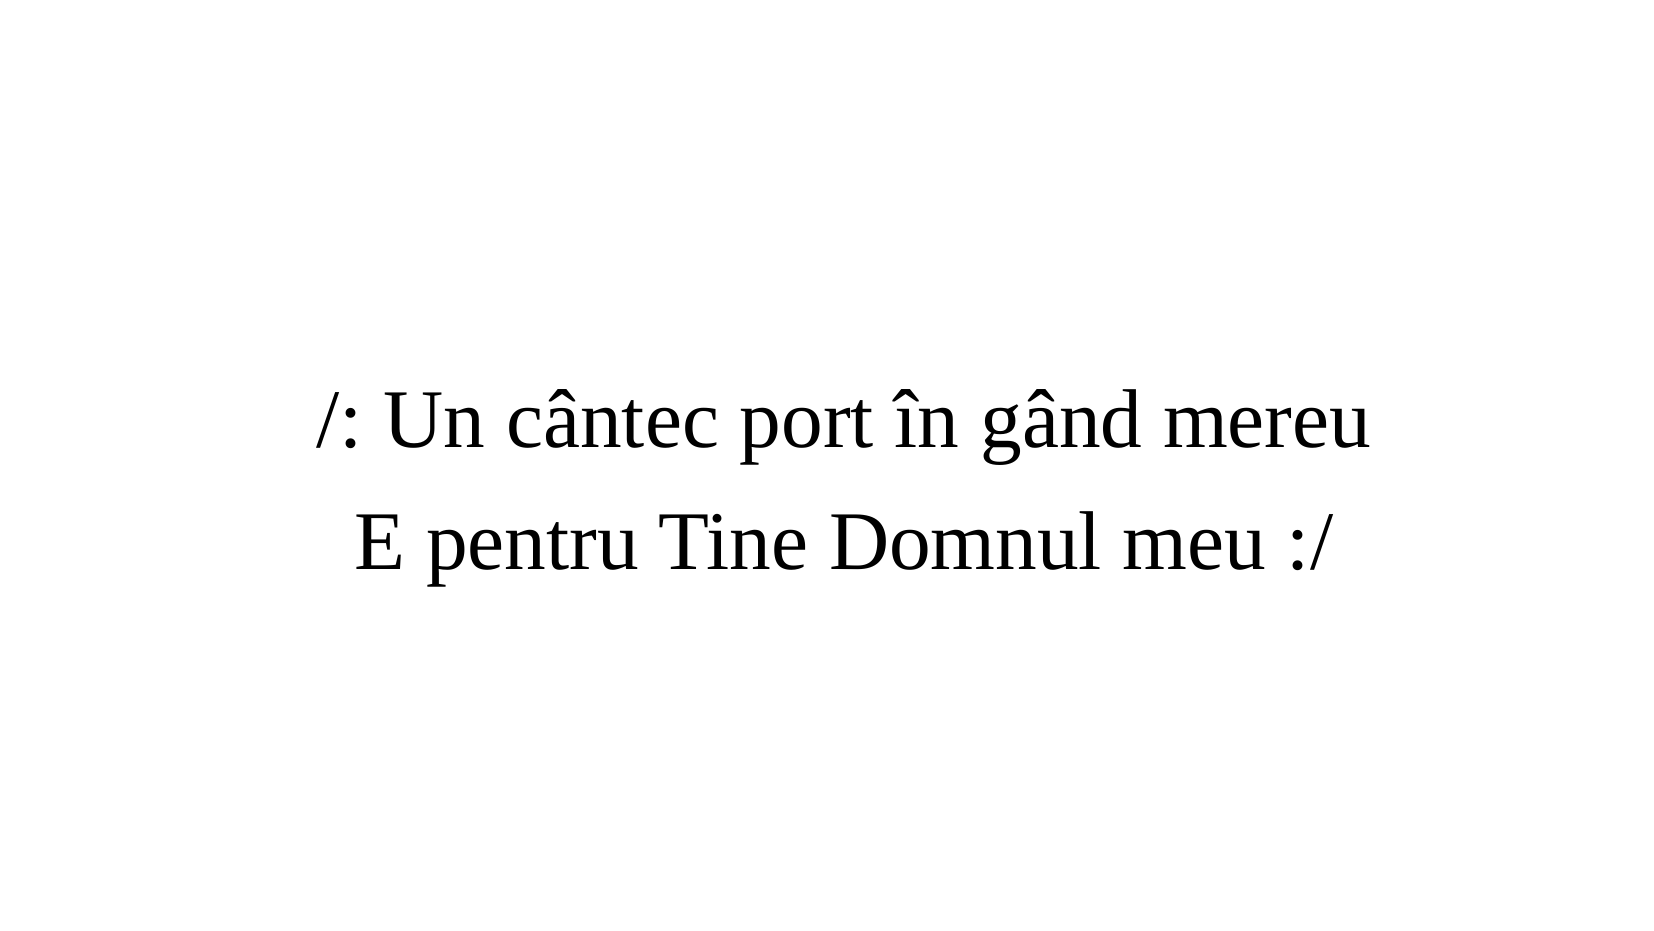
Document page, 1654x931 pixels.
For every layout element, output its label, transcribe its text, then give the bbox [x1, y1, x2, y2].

subtitle /: Un cântec port în gând mereu E pentru Tine Domnul meu :/ [153, 362, 1536, 588]
